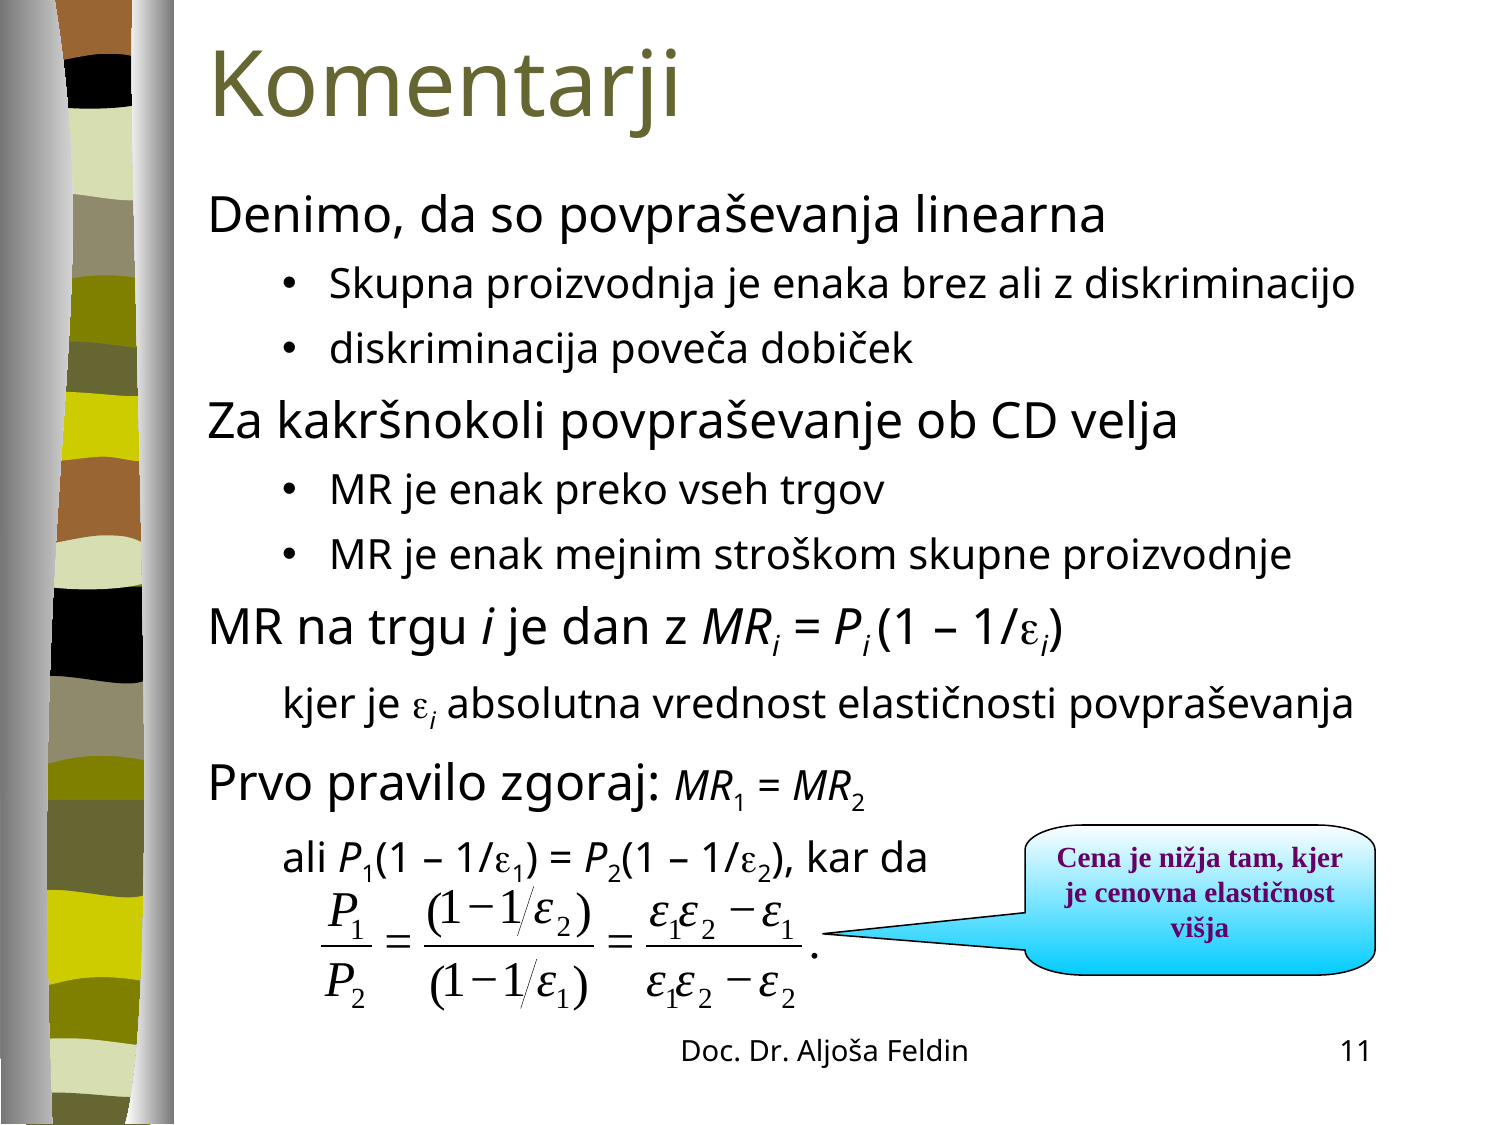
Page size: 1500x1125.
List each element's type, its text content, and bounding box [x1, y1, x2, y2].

list Denimo, da so povpraševanja linearna Skupna proizvodnja je enaka brez ali z diskriminacijo diskriminacija poveča dobiček Za kakršnokoli povpraševanje ob CD velja MR je enak preko vseh trgov MR je enak mejnim stroškom skupne proizvodnje MR na trgu i je dan z MRi = Pi (1 – 1/i) kjer je i absolutna vrednost elastičnosti povpraševanja Prvo pravilo zgoraj: MR1 = MR2 ali P1(1 – 1/1) = P2(1 – 1/2), kar da [192, 174, 1468, 1027]
text_box Cena je nižja tam, kjer je cenovna elastičnost višja [822, 825, 1376, 976]
title Komentarji [192, 0, 1468, 174]
text_box <number> [1074, 1027, 1388, 1101]
text_box Doc. Dr. Aljoša Feldin [587, 1024, 1063, 1100]
chart [312, 875, 821, 1021]
